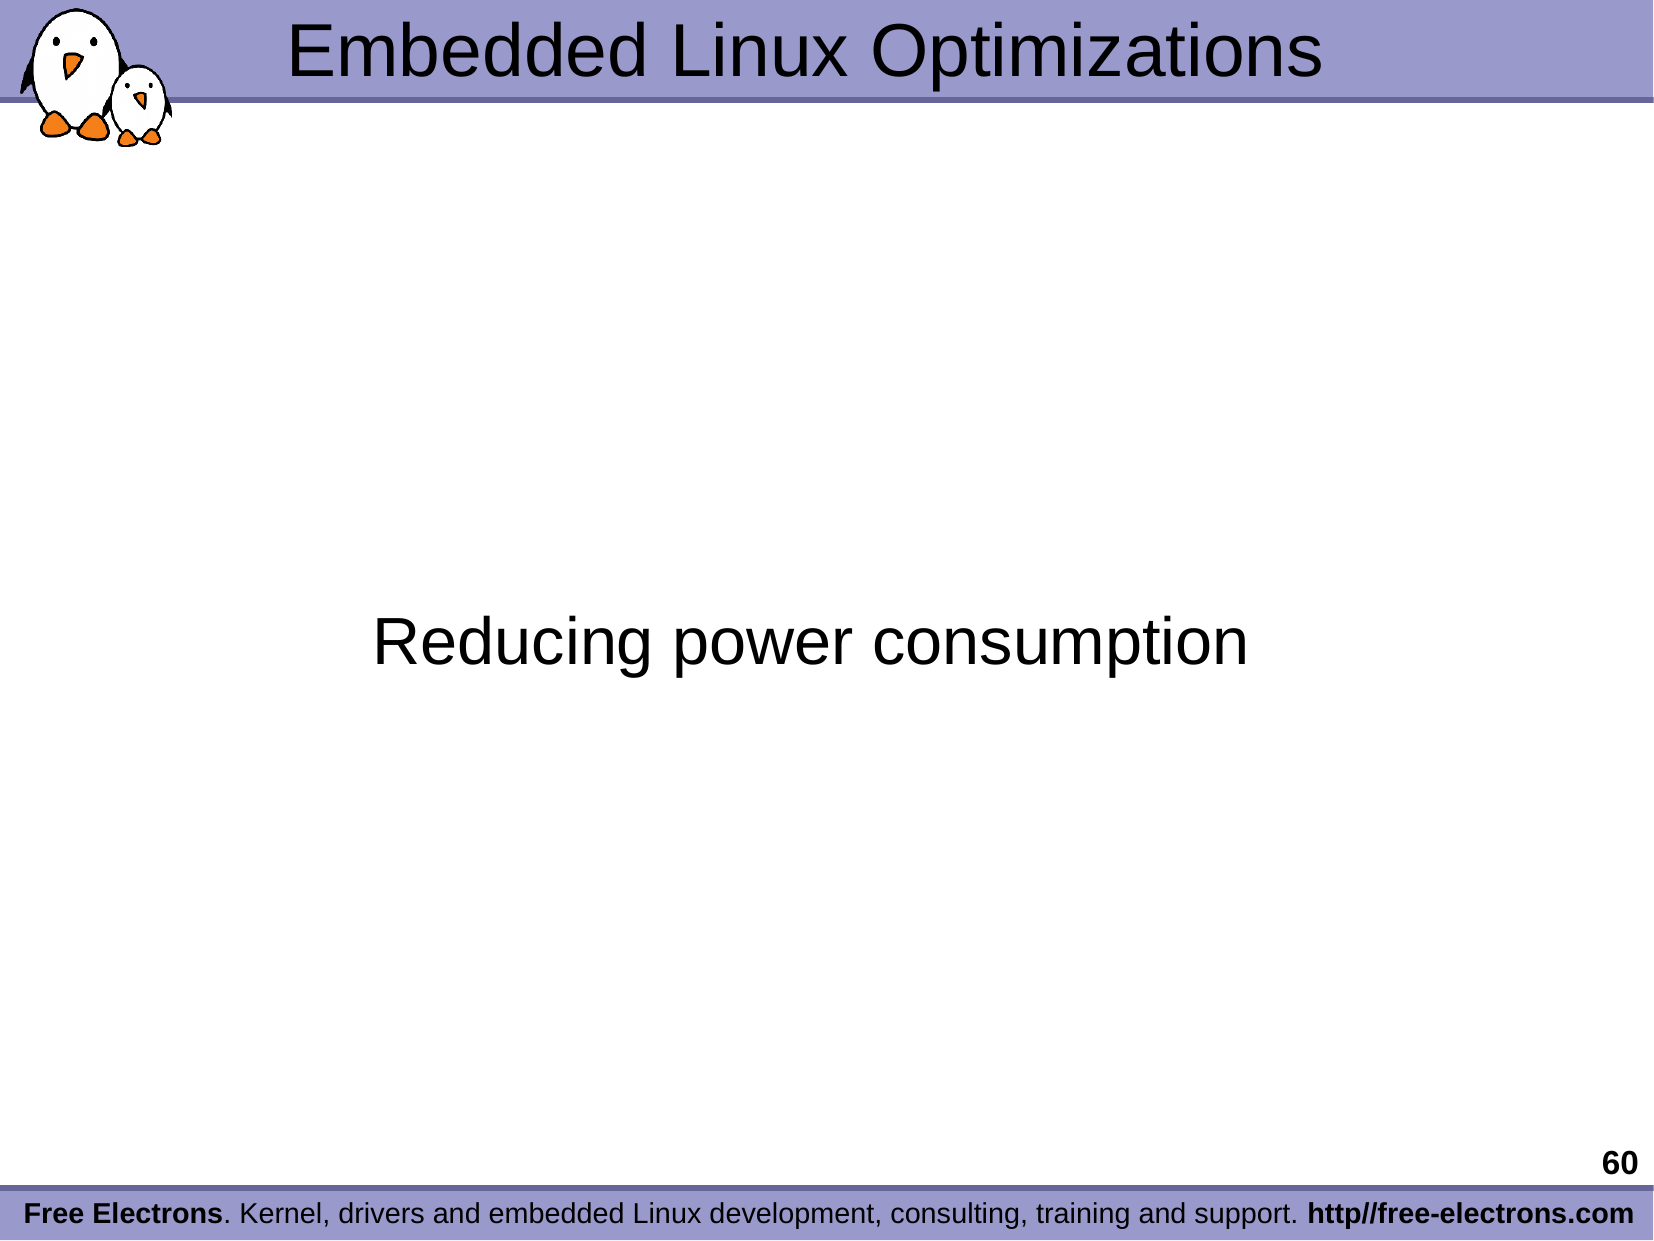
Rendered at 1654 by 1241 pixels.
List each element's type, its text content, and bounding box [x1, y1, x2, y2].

title Embedded Linux Optimizations [60, 0, 1551, 100]
picture [20, 8, 172, 147]
subtitle Reducing power consumption [105, 216, 1518, 1066]
